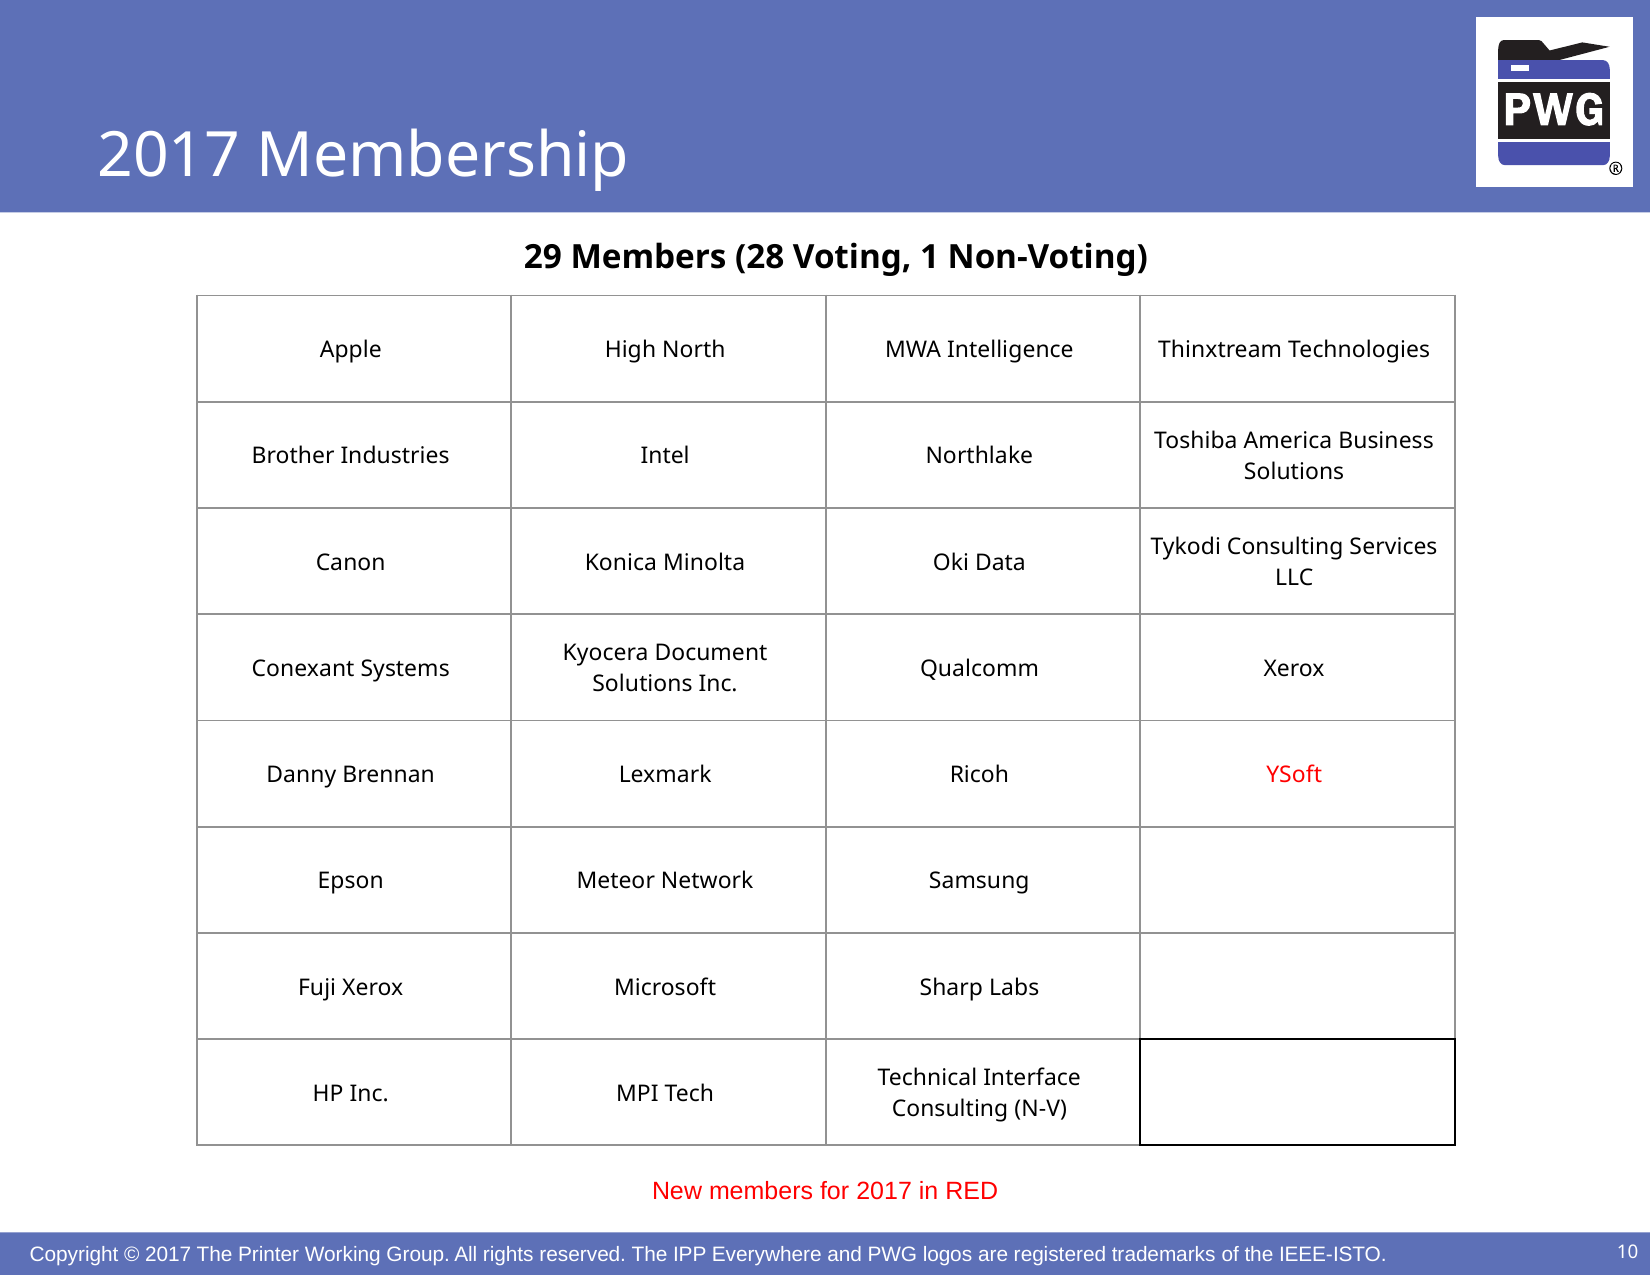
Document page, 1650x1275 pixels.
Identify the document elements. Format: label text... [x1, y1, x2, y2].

table_cell Intel [512, 403, 825, 507]
table_cell Technical Interface Consulting (N-V) [827, 1040, 1139, 1144]
table_cell Xerox [1141, 615, 1454, 720]
table_header Apple [198, 296, 510, 401]
table_cell Oki Data [827, 509, 1139, 613]
table_cell Microsoft [512, 934, 825, 1038]
table_cell Toshiba America Business Solutions [1141, 403, 1454, 507]
table_cell [1141, 1040, 1454, 1144]
table_cell [1141, 828, 1454, 932]
table_cell Epson [198, 828, 510, 932]
table_cell MPI Tech [512, 1040, 825, 1144]
table_cell Canon [198, 509, 510, 613]
text_box 29 Members (28 Voting, 1 Non-Voting) [82, 226, 1591, 284]
table_cell Tykodi Consulting Services LLC [1141, 509, 1454, 613]
table_cell Conexant Systems [198, 615, 510, 720]
table_header MWA Intelligence [827, 296, 1139, 401]
text_box New members for 2017 in RED [637, 1166, 1014, 1213]
table_cell Lexmark [512, 721, 825, 826]
table_cell Meteor Network [512, 828, 825, 932]
table_cell [1141, 934, 1454, 1038]
table_cell Brother Industries [198, 403, 510, 507]
table_header Thinxtream Technologies [1141, 296, 1454, 401]
table_cell Kyocera Document Solutions Inc. [512, 615, 825, 720]
table_cell Danny Brennan [198, 721, 510, 826]
table_cell HP Inc. [198, 1040, 510, 1144]
table_cell YSoft [1141, 721, 1454, 826]
title 2017 Membership [82, 8, 1449, 198]
table_cell Ricoh [827, 721, 1139, 826]
table_cell Sharp Labs [827, 934, 1139, 1038]
table_cell Qualcomm [827, 615, 1139, 720]
table_cell Fuji Xerox [198, 934, 510, 1038]
table_cell Konica Minolta [512, 509, 825, 613]
table_cell Samsung [827, 828, 1139, 932]
table_header High North [512, 296, 825, 401]
table_cell Northlake [827, 403, 1139, 507]
